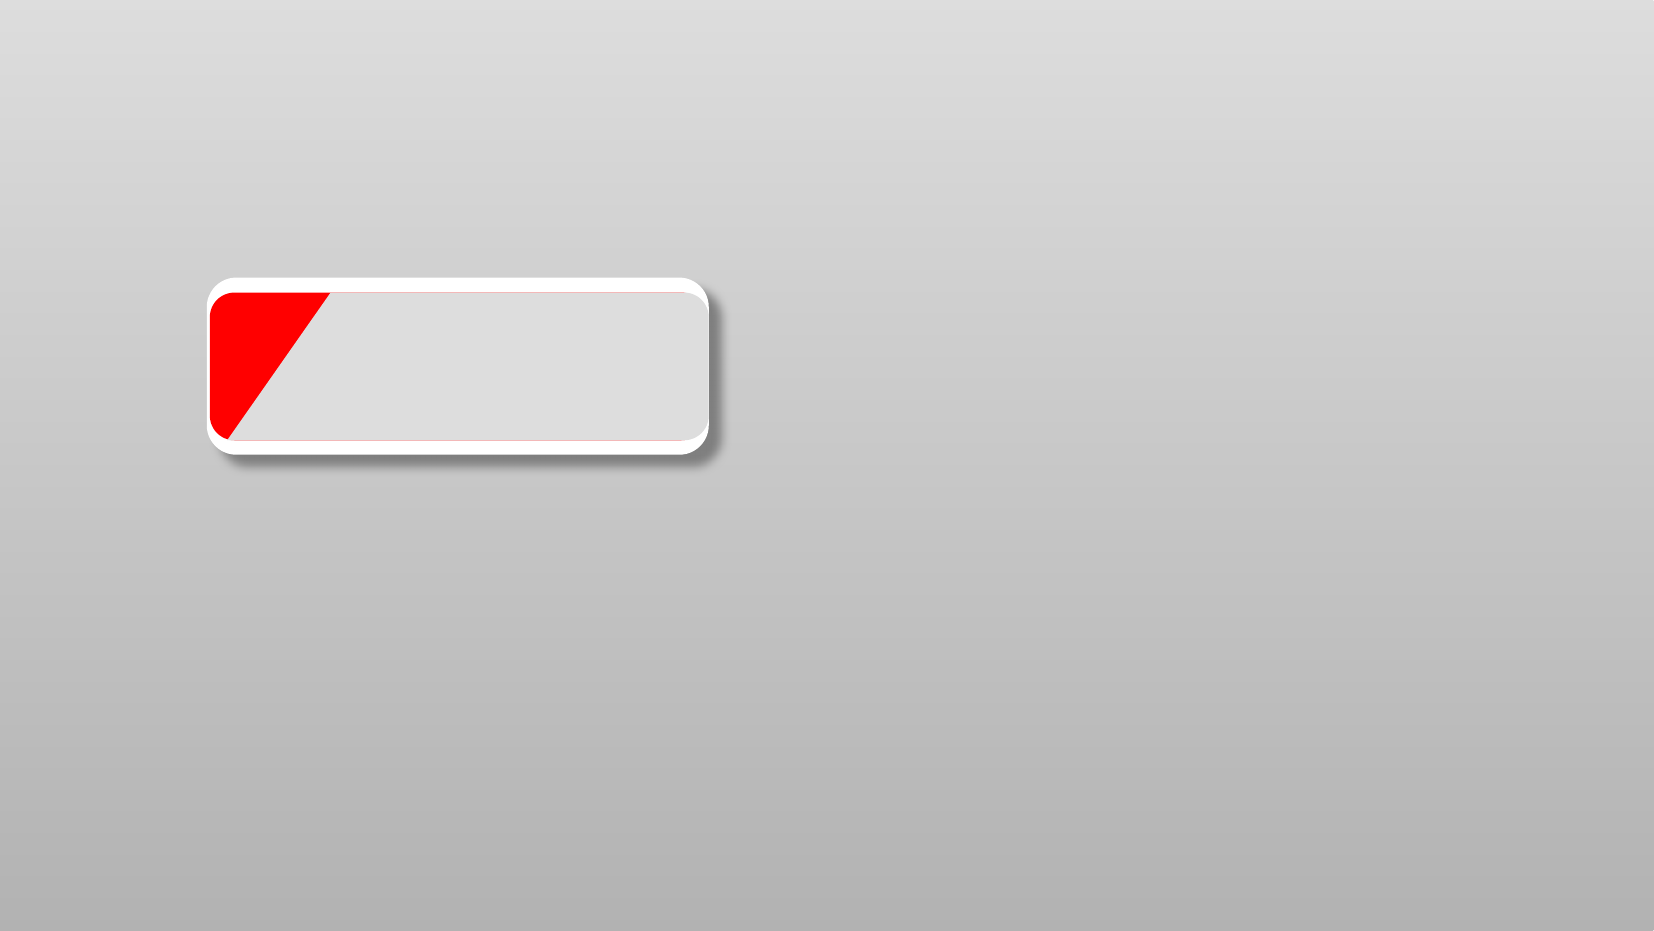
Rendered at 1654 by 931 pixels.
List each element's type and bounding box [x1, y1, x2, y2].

text_box [206, 277, 709, 455]
